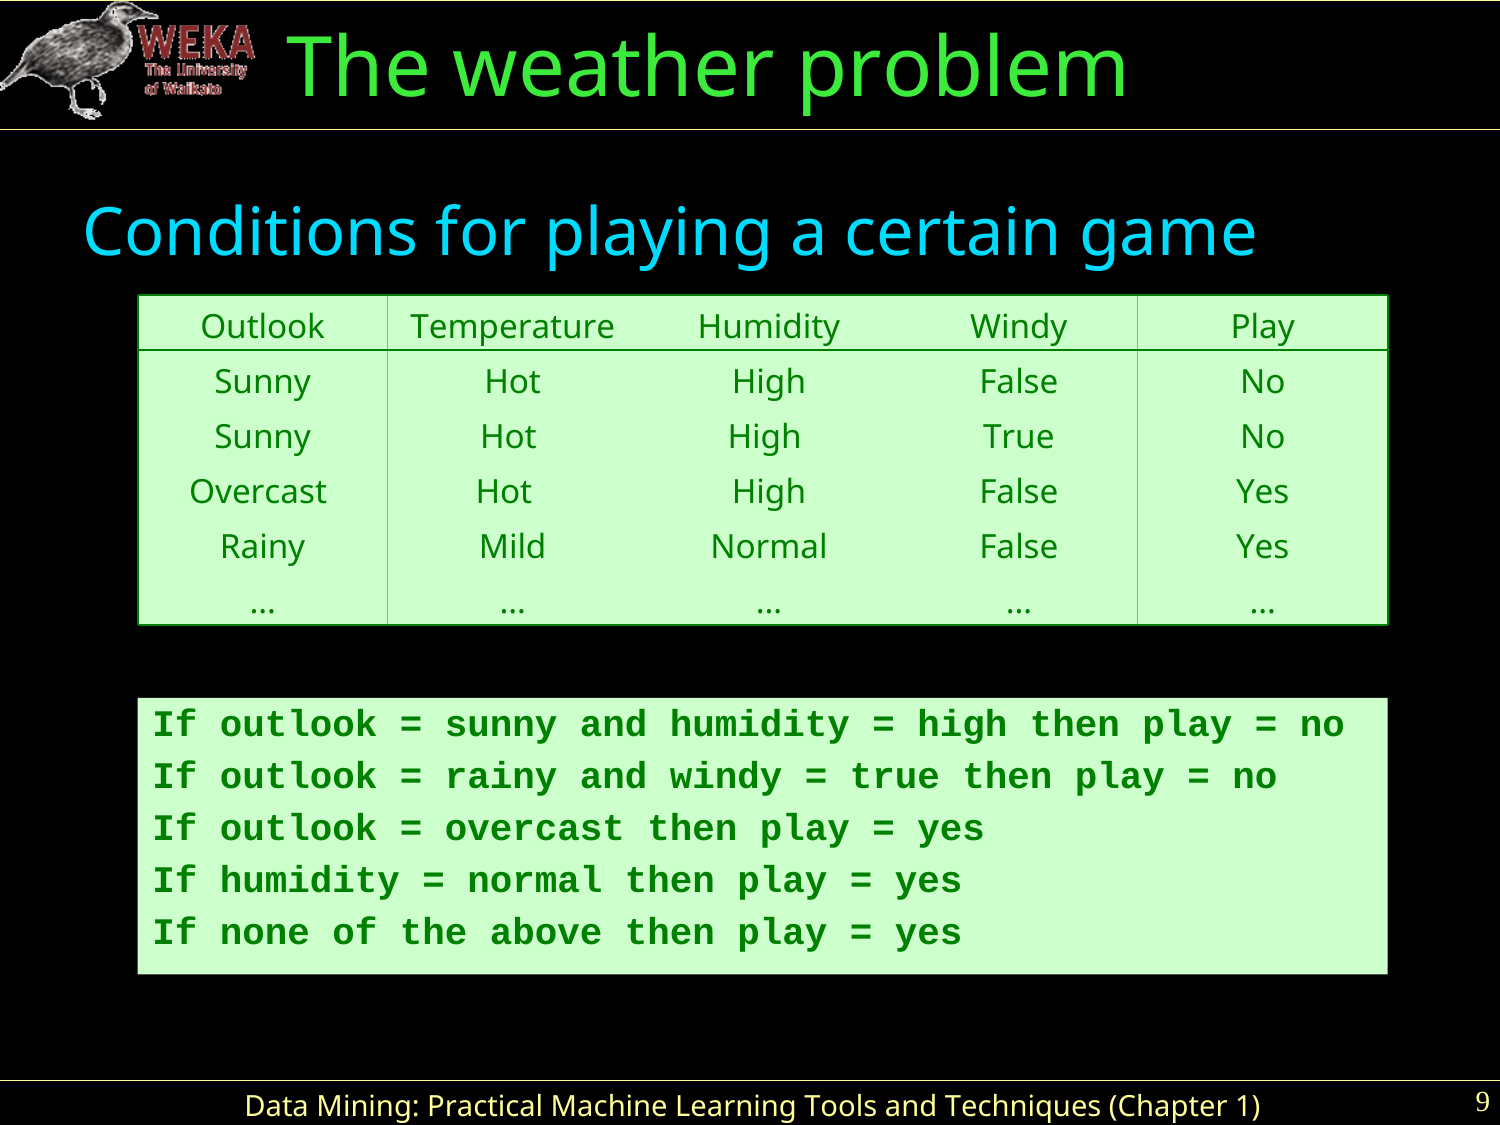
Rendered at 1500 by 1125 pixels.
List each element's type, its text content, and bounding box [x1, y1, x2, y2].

title The weather problem [295, 0, 1486, 166]
text_box High [638, 461, 901, 516]
picture [0, 1, 266, 129]
text_box High [638, 406, 901, 461]
text_box … [1138, 570, 1387, 624]
text_box If outlook = sunny and humidity = high then play = no If outlook = rainy and windy = true then play = no If outlook = overcast then play = yes If humidity = normal then play = yes If none of the above then play = yes [137, 697, 1388, 975]
text_box False [901, 461, 1138, 516]
text_box … [388, 570, 638, 624]
text_box No [1138, 406, 1387, 461]
text_box Mild [388, 516, 638, 570]
text_box Play [1138, 296, 1387, 349]
text_box False [901, 516, 1138, 570]
text_box Overcast [139, 461, 388, 516]
text_box Rainy [139, 516, 388, 570]
text_box No [1138, 351, 1387, 406]
text_box Hot [388, 461, 638, 516]
text_box Hot [388, 351, 638, 406]
text_box Hot [388, 406, 638, 461]
text_box Yes [1138, 516, 1387, 570]
list Conditions for playing a certain game [67, 177, 1418, 1108]
text_box Yes [1138, 461, 1387, 516]
text_box Sunny [139, 351, 388, 406]
text_box … [139, 570, 388, 624]
text_box Humidity [638, 296, 901, 349]
text_box … [901, 570, 1138, 624]
text_box High [638, 351, 901, 406]
text_box … [638, 570, 901, 624]
text_box Normal [638, 516, 901, 570]
text_box Outlook [139, 296, 388, 349]
text_box Windy [901, 296, 1138, 349]
text_box False [901, 351, 1138, 406]
text_box Temperature [388, 296, 638, 349]
text_box True [901, 406, 1138, 461]
text_box Sunny [139, 406, 388, 461]
